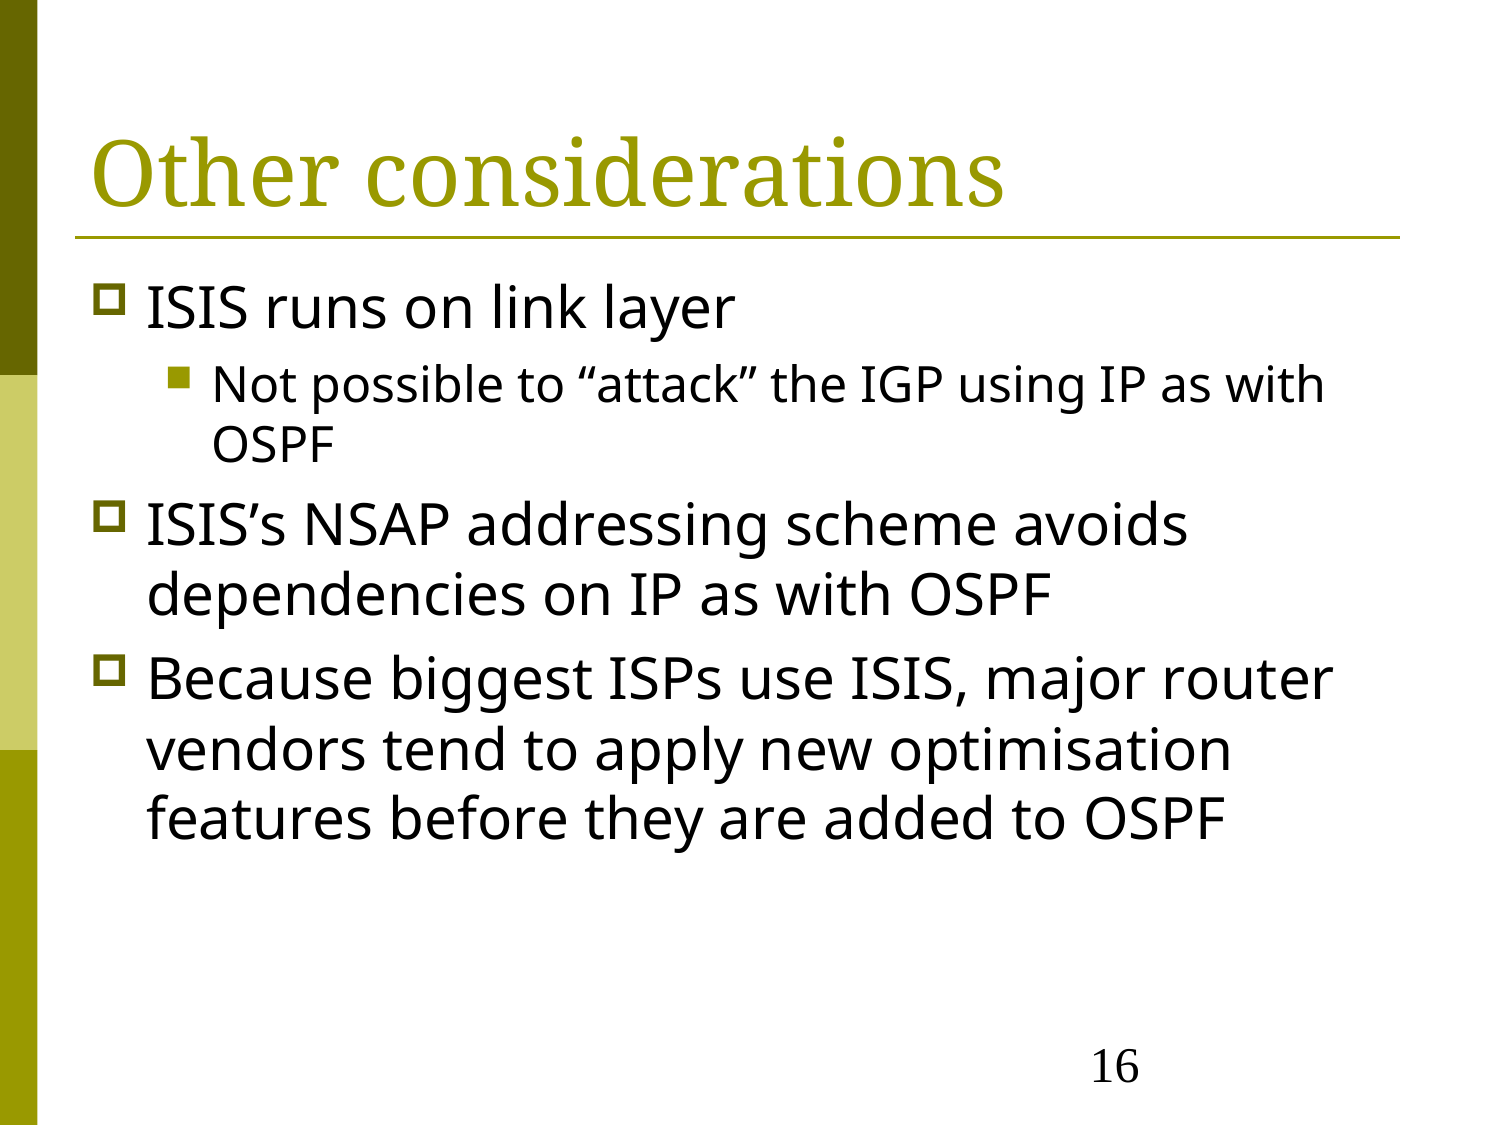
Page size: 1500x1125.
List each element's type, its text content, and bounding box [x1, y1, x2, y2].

list ISIS runs on link layer Not possible to “attack” the IGP using IP as with OSPF ISIS’s NSAP addressing scheme avoids dependencies on IP as with OSPF Because biggest ISPs use ISIS, major router vendors tend to apply new optimisation features before they are added to OSPF [75, 262, 1426, 1006]
title Other considerations [75, 45, 1426, 233]
